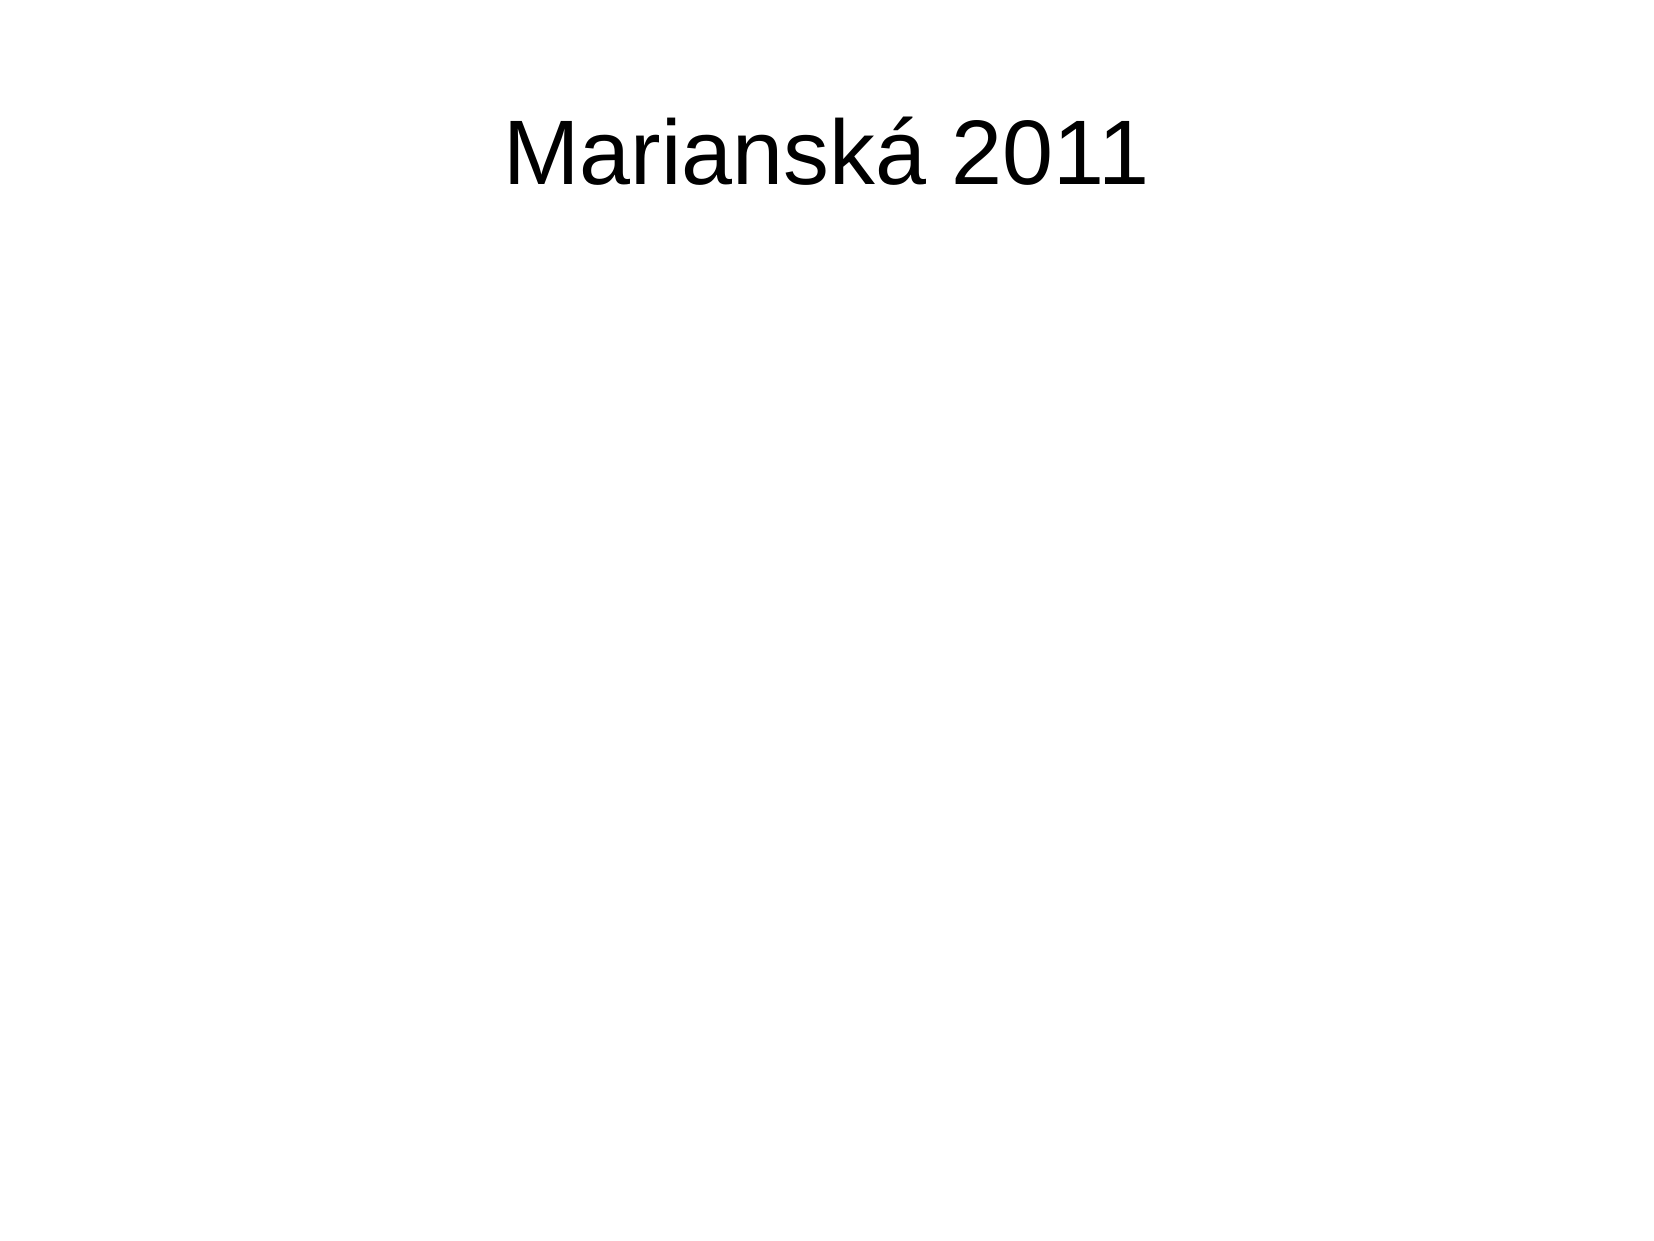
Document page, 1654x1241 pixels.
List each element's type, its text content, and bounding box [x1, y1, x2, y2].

title Marianská 2011 [82, 56, 1571, 250]
